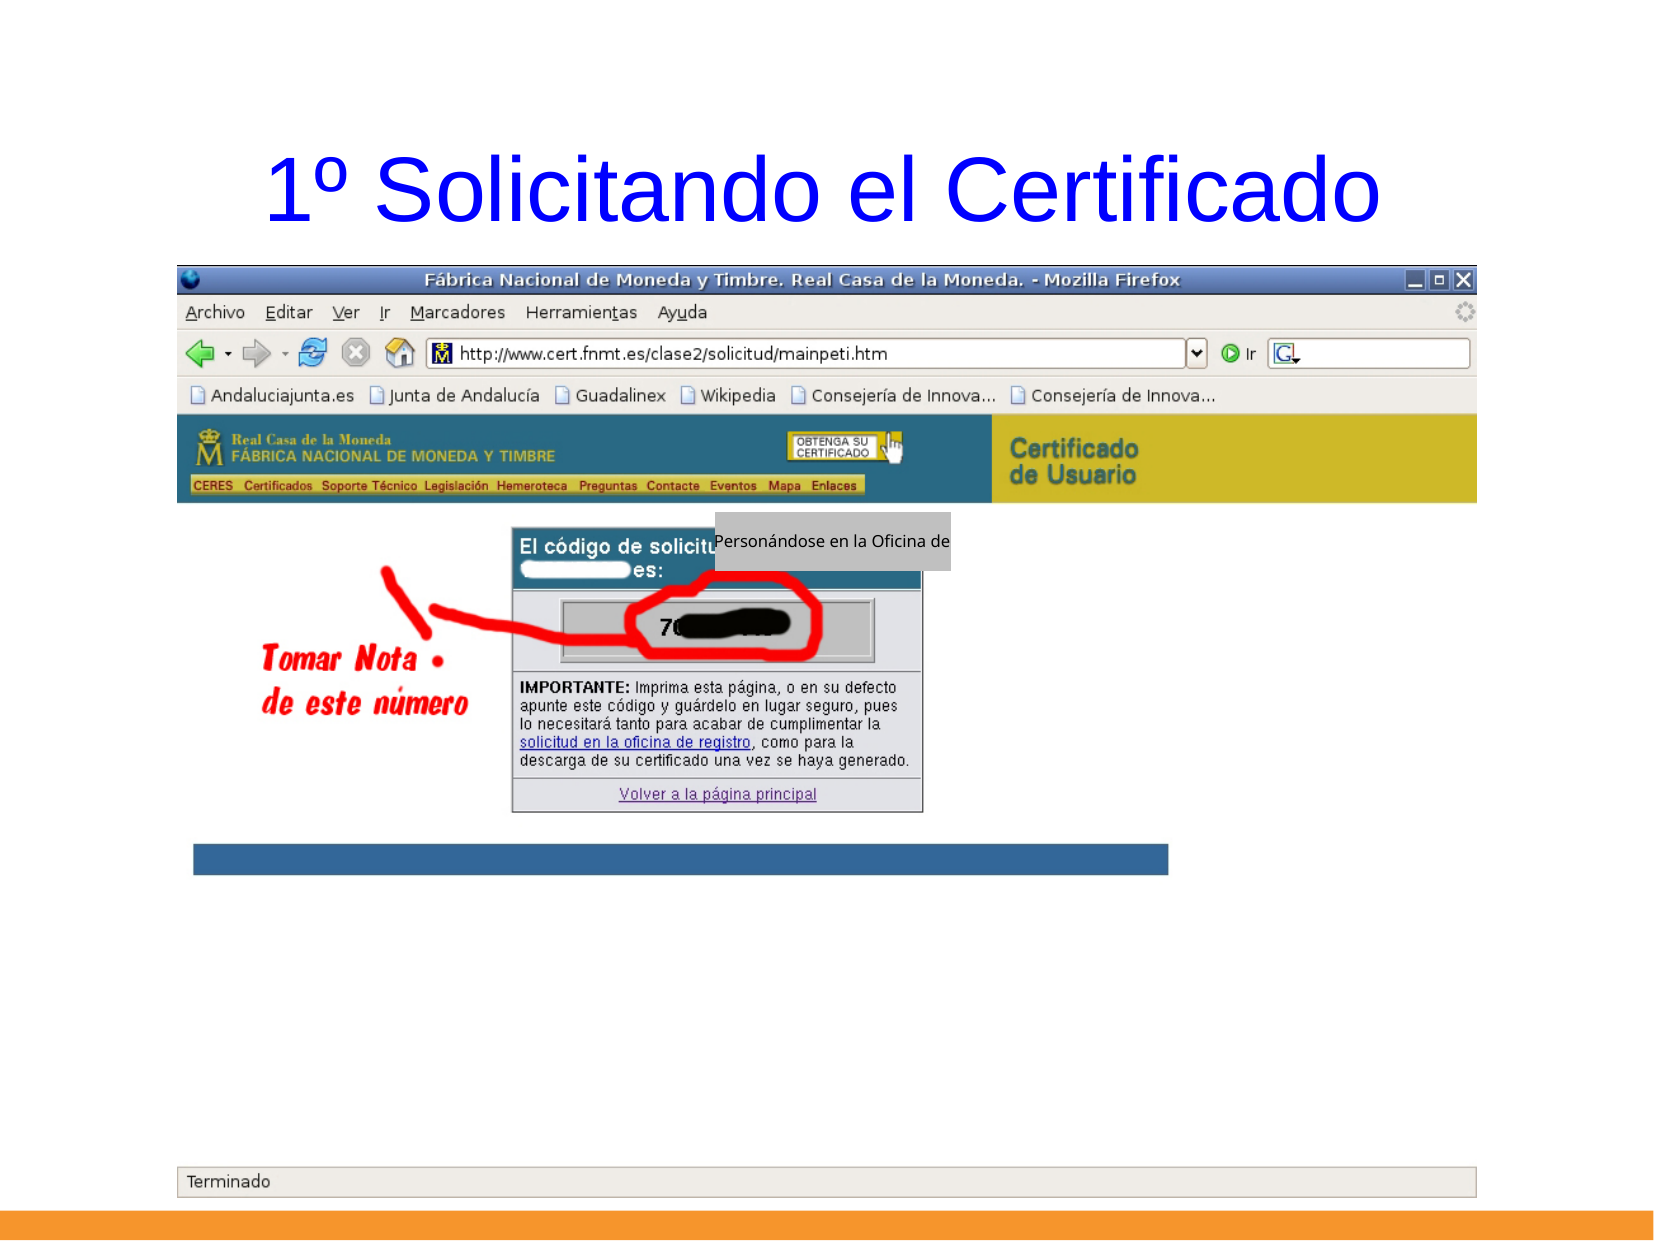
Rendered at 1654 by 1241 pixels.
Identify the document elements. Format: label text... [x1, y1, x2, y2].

title 1º Solicitando el Certificado [118, 138, 1531, 242]
picture [177, 265, 1477, 1198]
